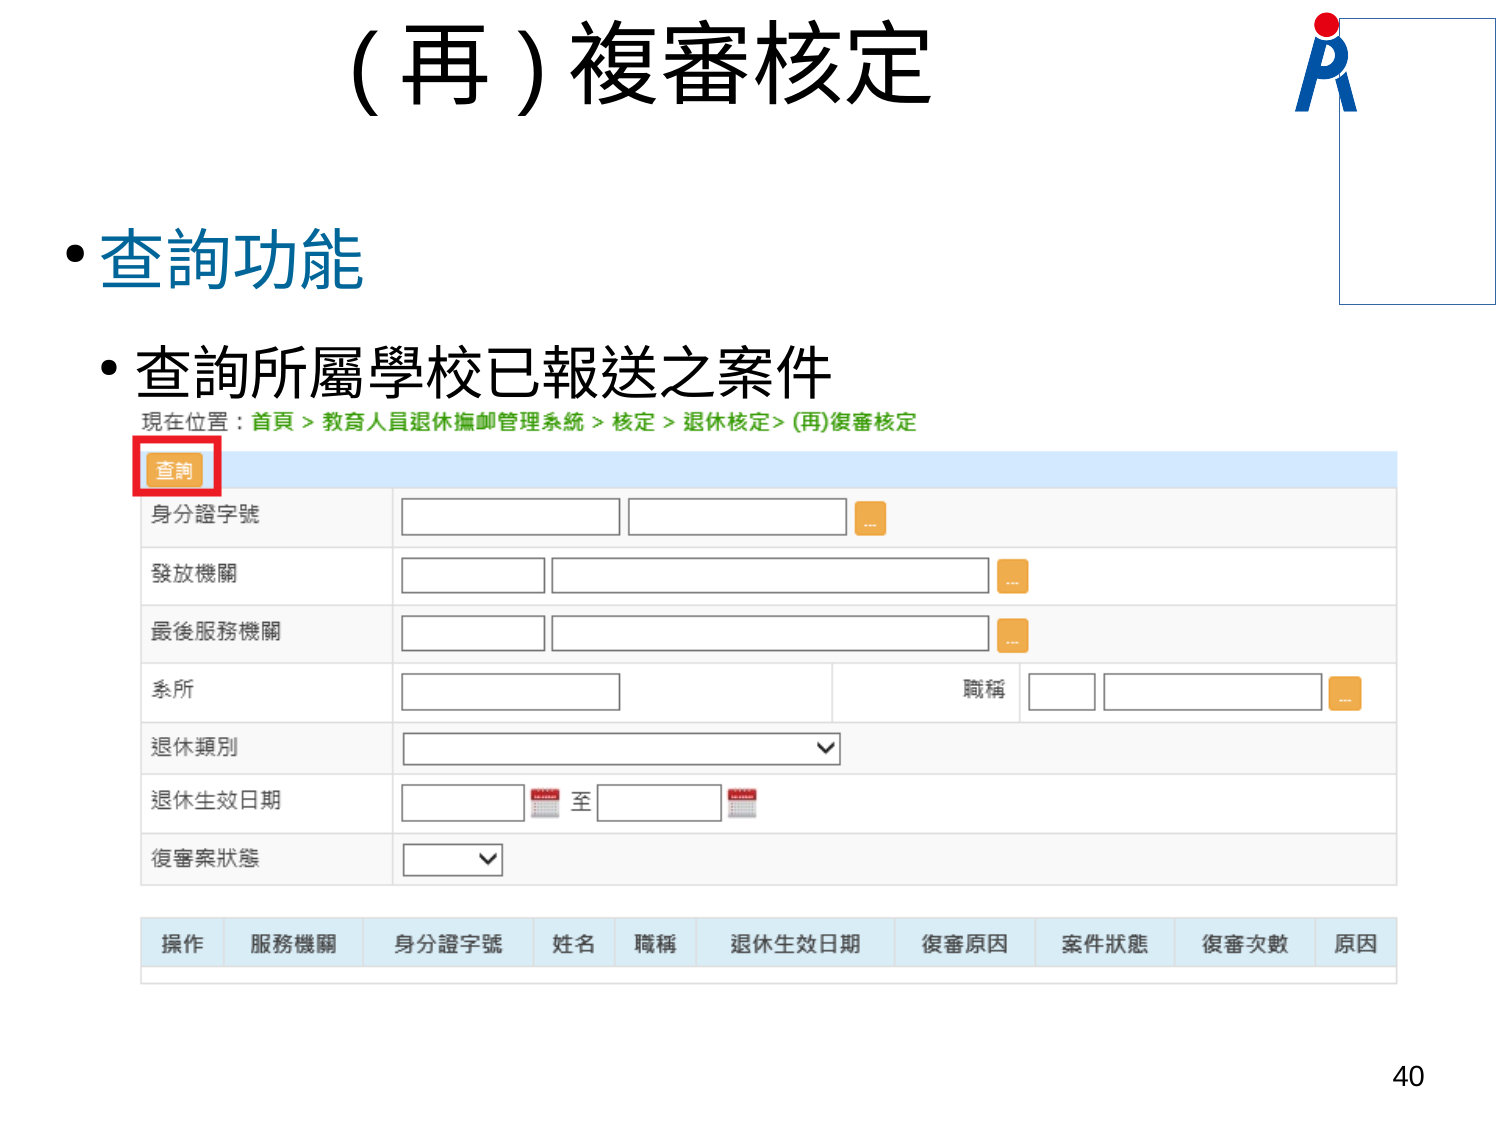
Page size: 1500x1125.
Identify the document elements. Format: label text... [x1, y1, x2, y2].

slide_number 40 [1074, 1059, 1425, 1110]
picture [1278, 0, 1374, 128]
title (再)複審核定 [59, 2, 1225, 113]
list 查詢功能 查詢所屬學校已報送之案件 [63, 206, 1414, 950]
picture [128, 403, 1404, 994]
